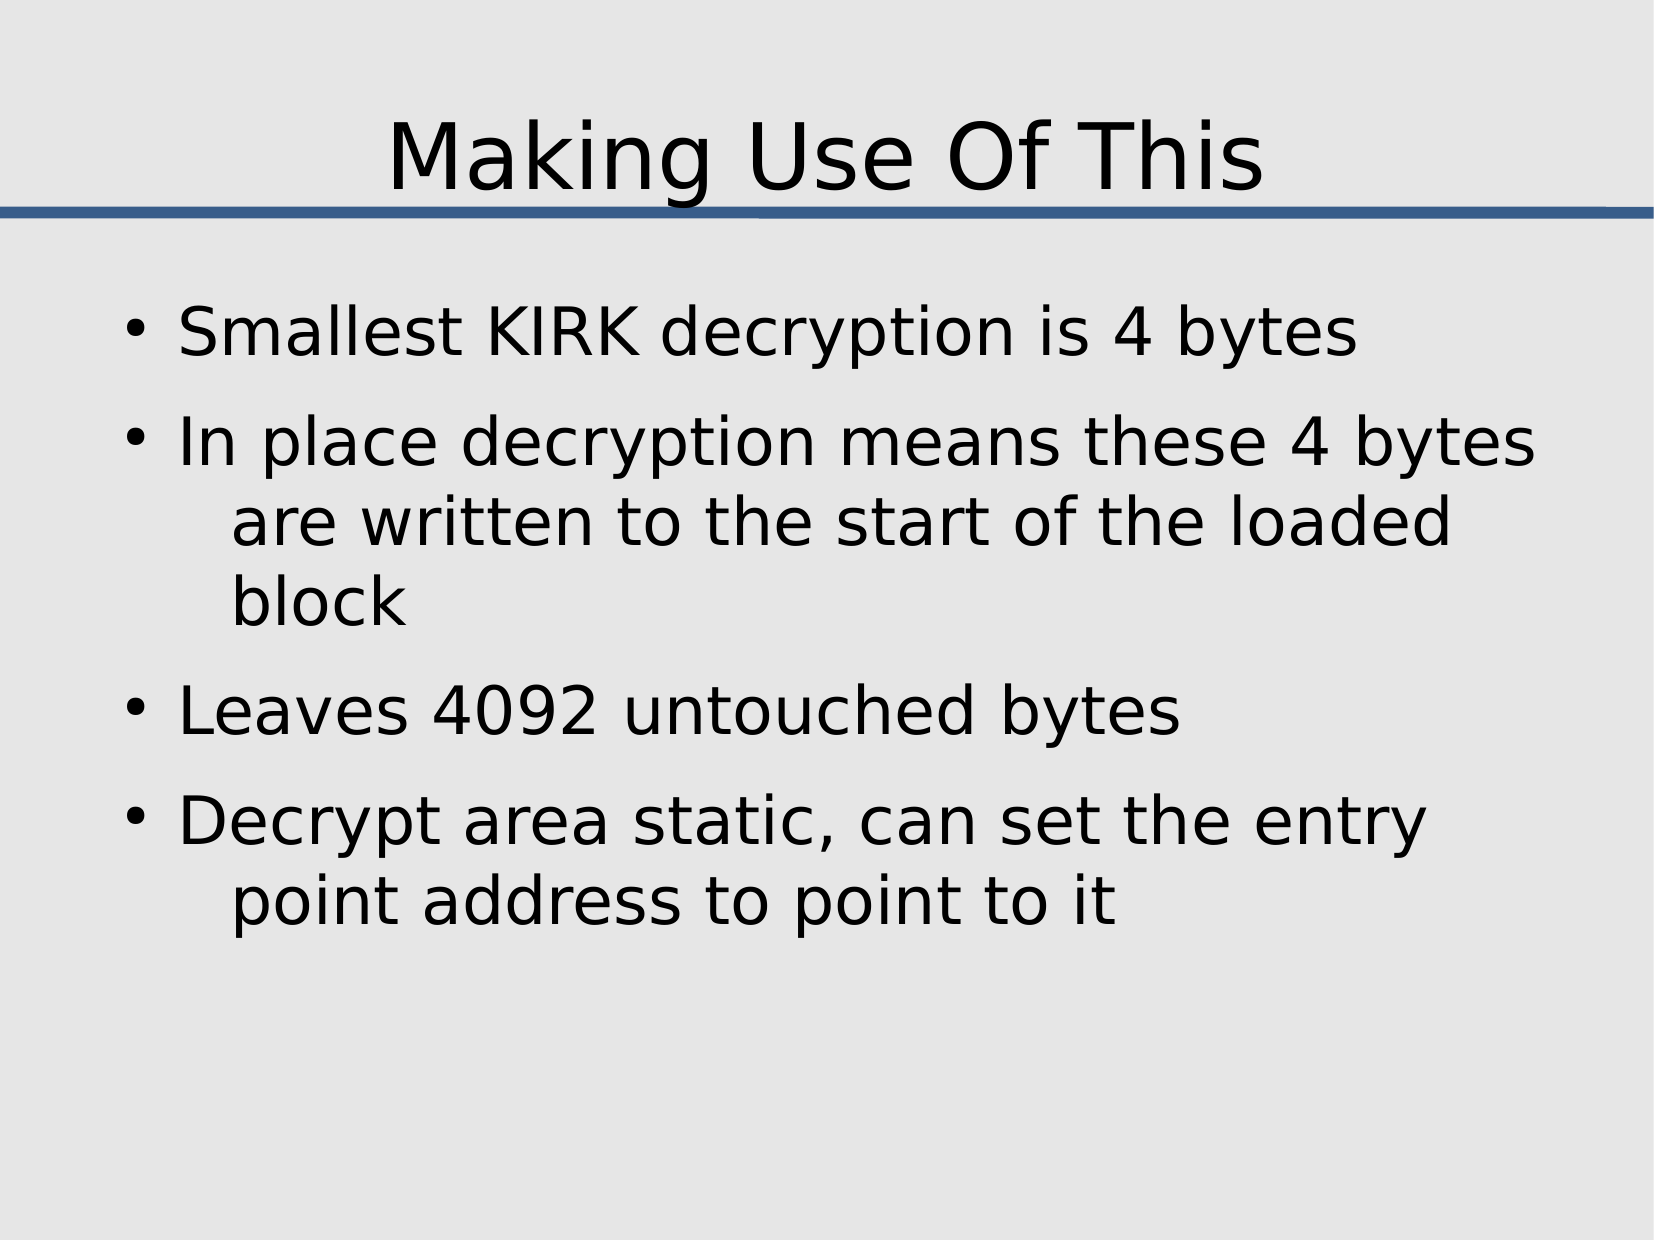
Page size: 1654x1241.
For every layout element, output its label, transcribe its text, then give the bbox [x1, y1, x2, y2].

list Smallest KIRK decryption is 4 bytes In place decryption means these 4 bytes are written to the start of the loaded block Leaves 4092 untouched bytes Decrypt area static, can set the entry point address to point to it [88, 288, 1577, 1093]
title Making Use Of This [82, 56, 1571, 250]
